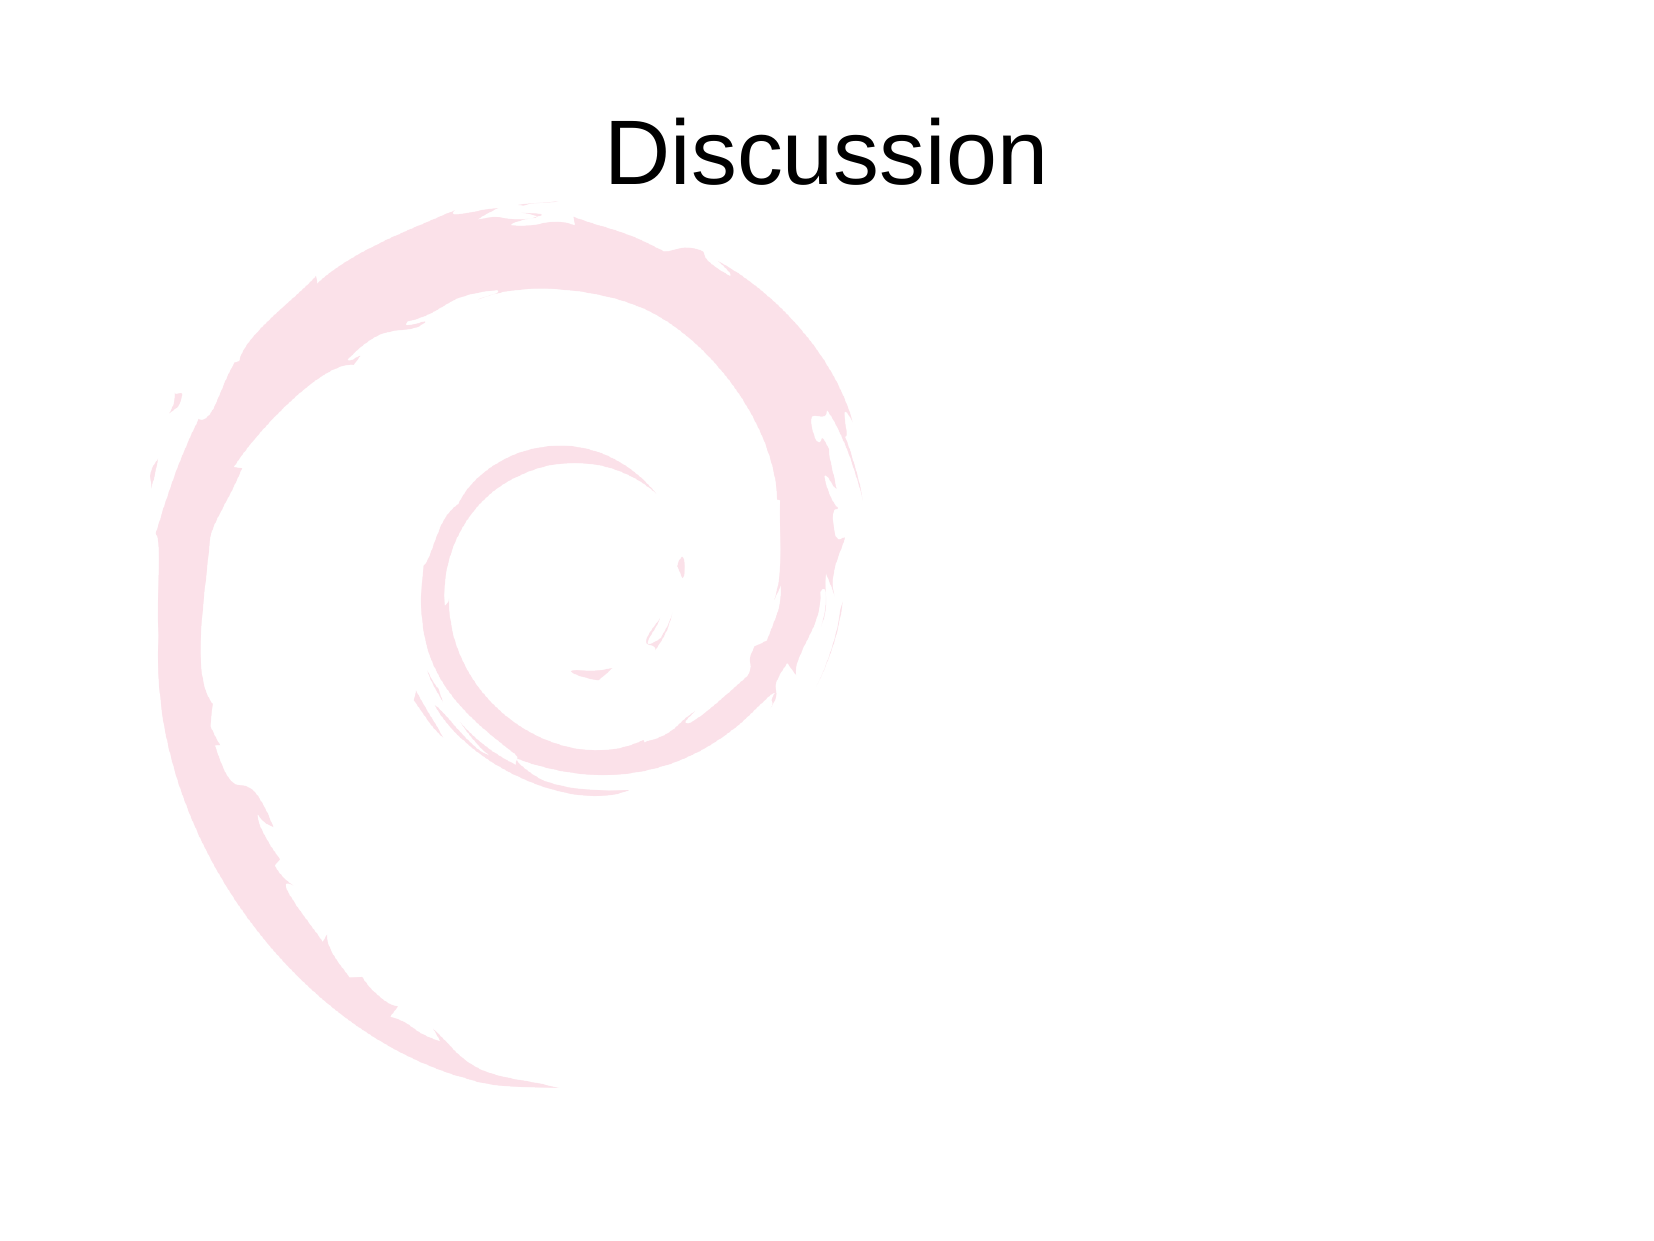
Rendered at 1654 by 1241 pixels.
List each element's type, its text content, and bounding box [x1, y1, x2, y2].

picture [150, 250, 863, 1088]
title Discussion [82, 56, 1571, 250]
